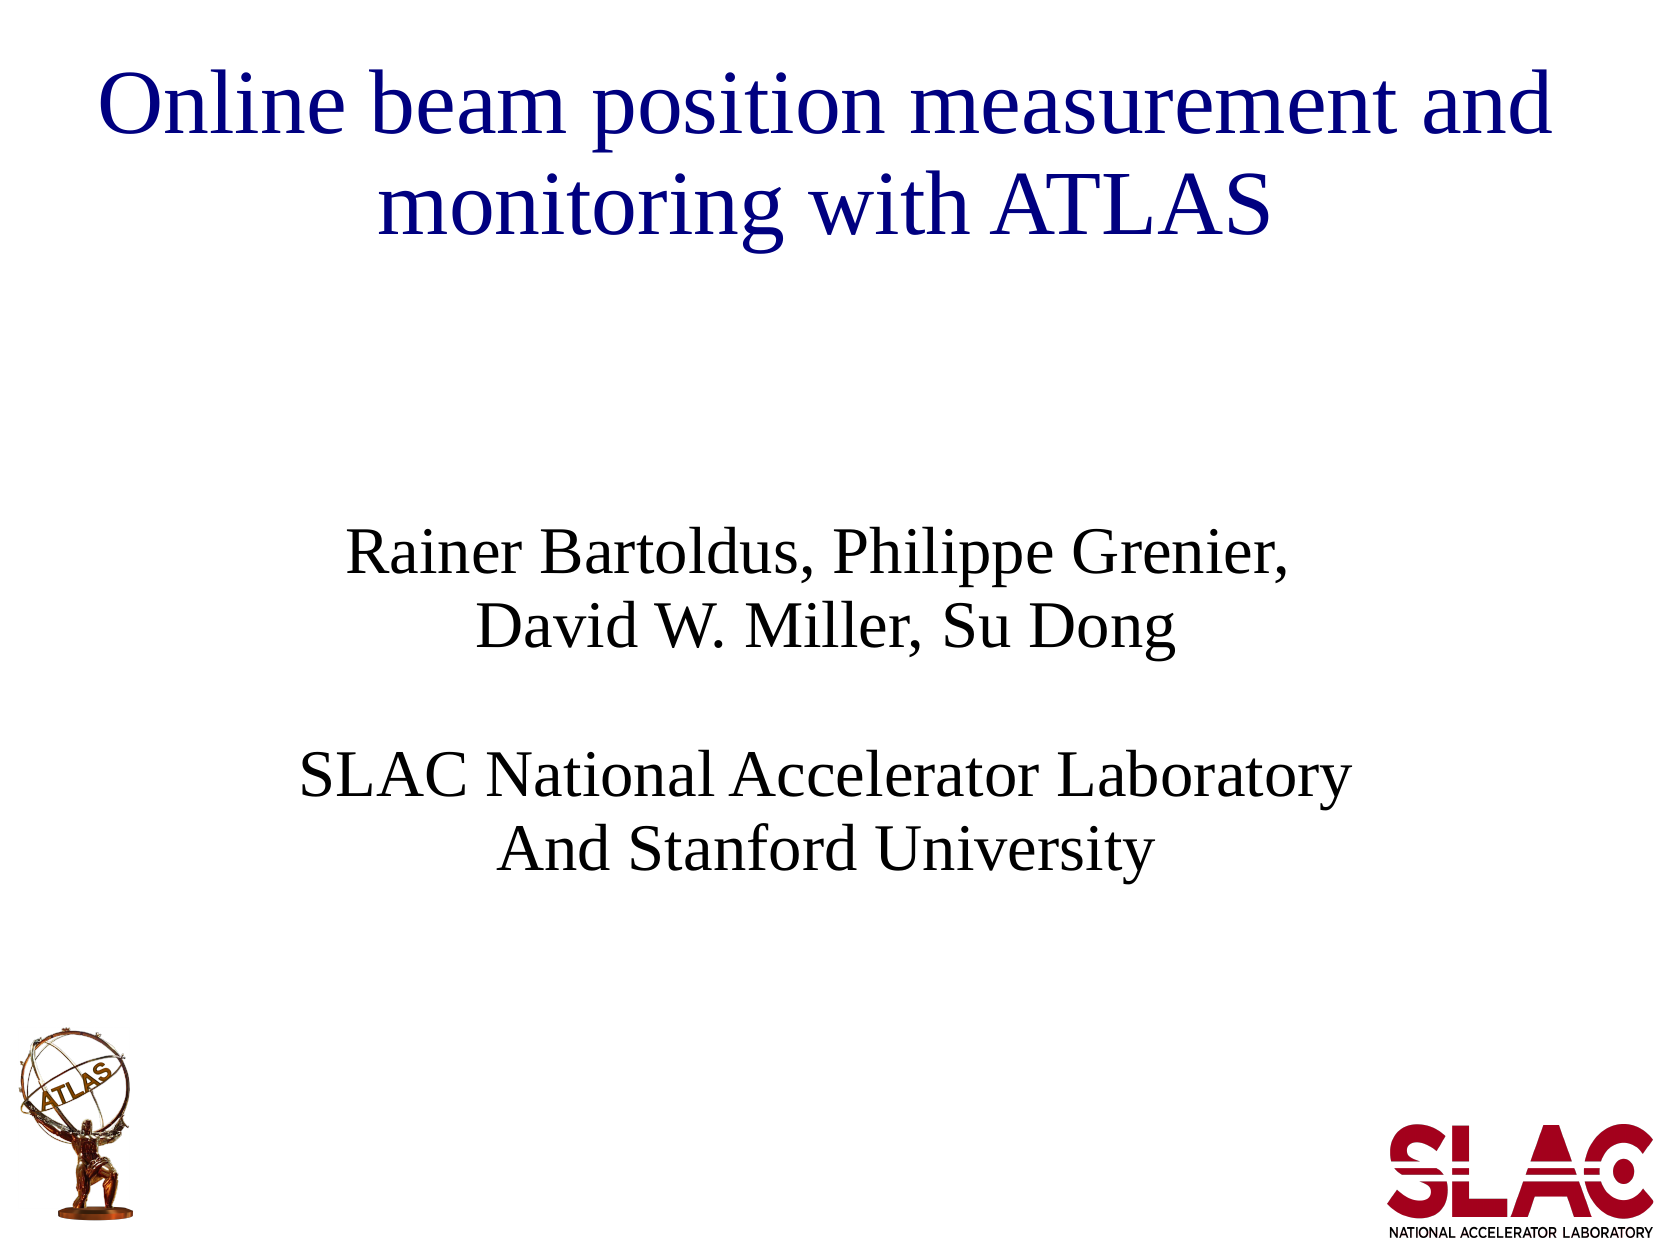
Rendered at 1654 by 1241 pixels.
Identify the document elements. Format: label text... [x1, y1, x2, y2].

picture [1387, 1124, 1654, 1238]
title Online beam position measurement and monitoring with ATLAS [82, 49, 1571, 257]
picture [0, 1012, 151, 1238]
subtitle Rainer Bartoldus, Philippe Grenier, David W. Miller, Su Dong SLAC National Accelerator Laboratory And Stanford University [82, 290, 1571, 1109]
